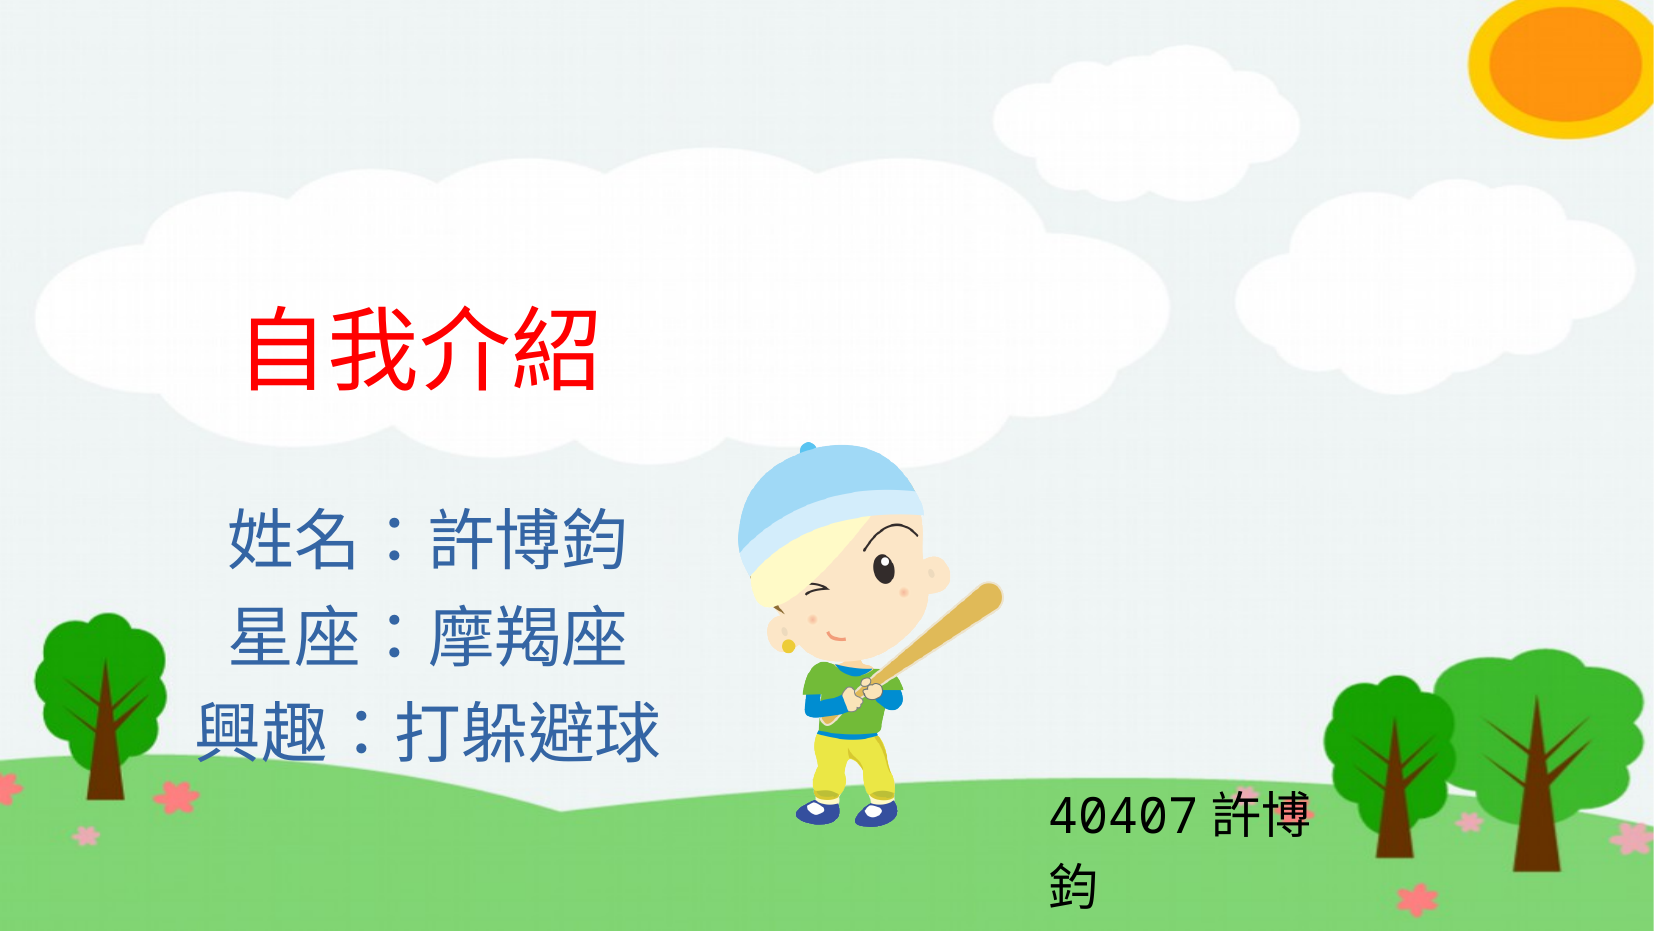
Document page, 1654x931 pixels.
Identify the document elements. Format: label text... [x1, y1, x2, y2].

title 自我介紹 [236, 265, 621, 383]
subtitle 姓名：許博鈞 星座：摩羯座 興趣：打躲避球 [59, 383, 798, 806]
picture [0, 0, 1654, 931]
text_box 40407許博鈞 [1033, 767, 1359, 883]
